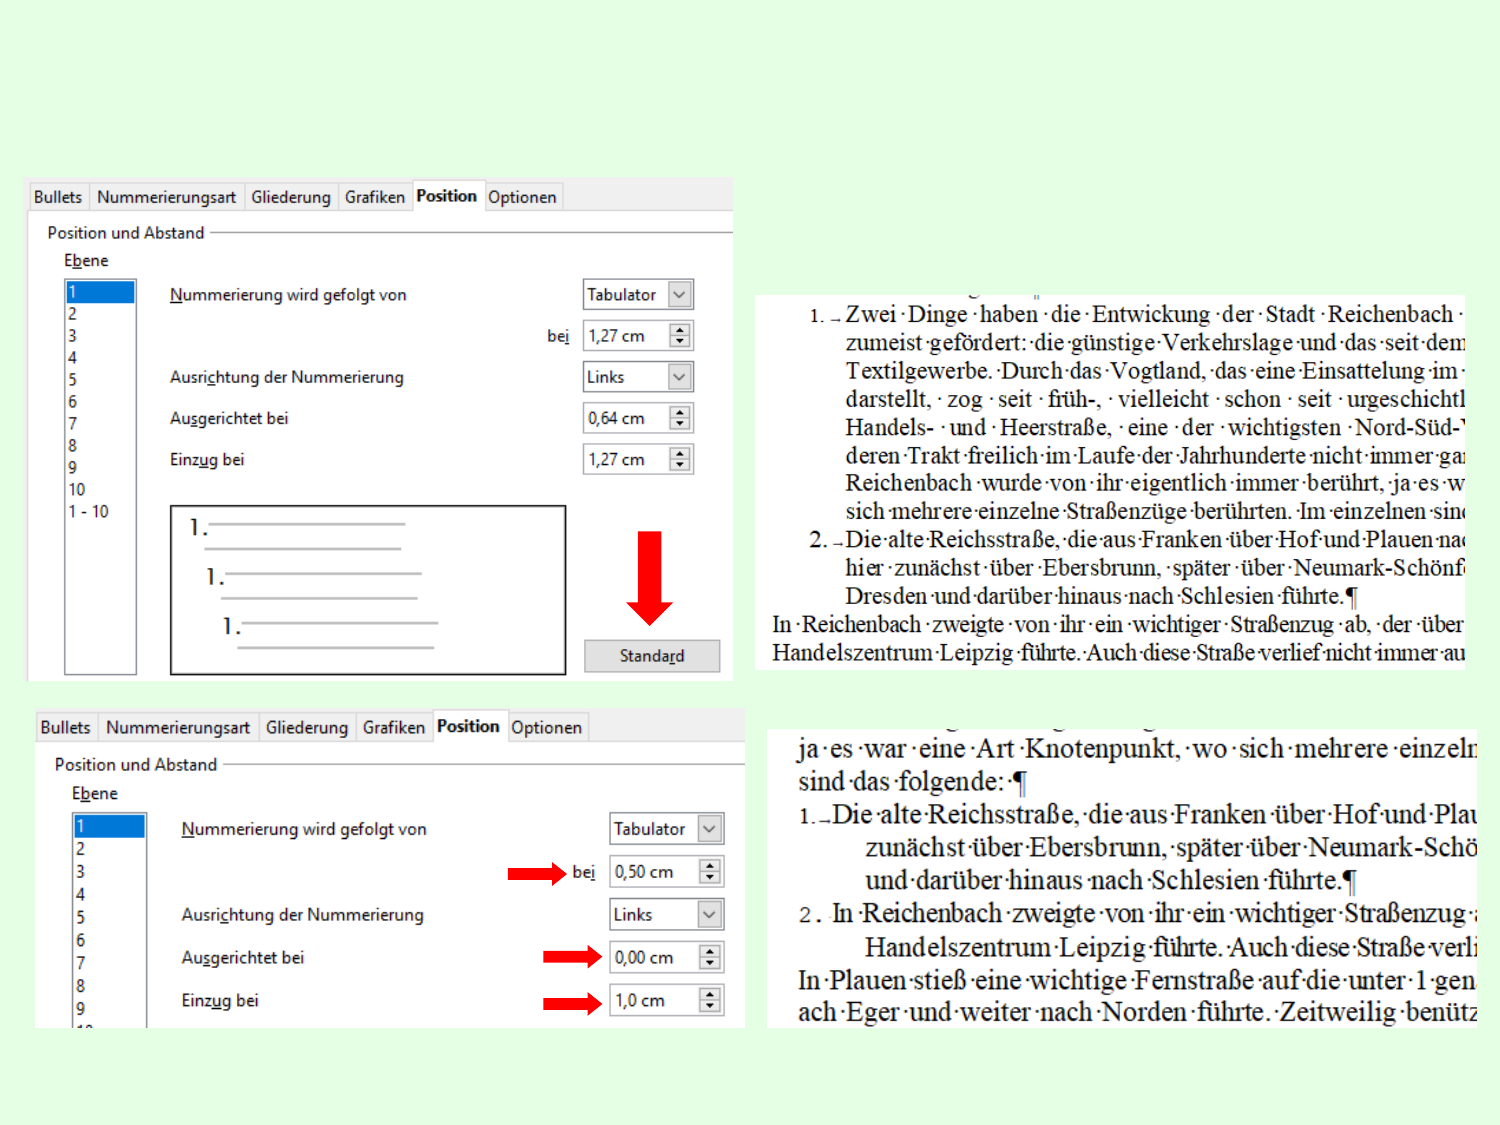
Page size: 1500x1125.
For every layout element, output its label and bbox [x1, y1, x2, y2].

text_box [625, 531, 674, 626]
text_box [543, 944, 603, 969]
picture [23, 177, 733, 681]
picture [755, 295, 1465, 670]
text_box [543, 992, 603, 1016]
picture [767, 729, 1477, 1028]
picture [35, 708, 745, 1028]
text_box [507, 862, 567, 886]
